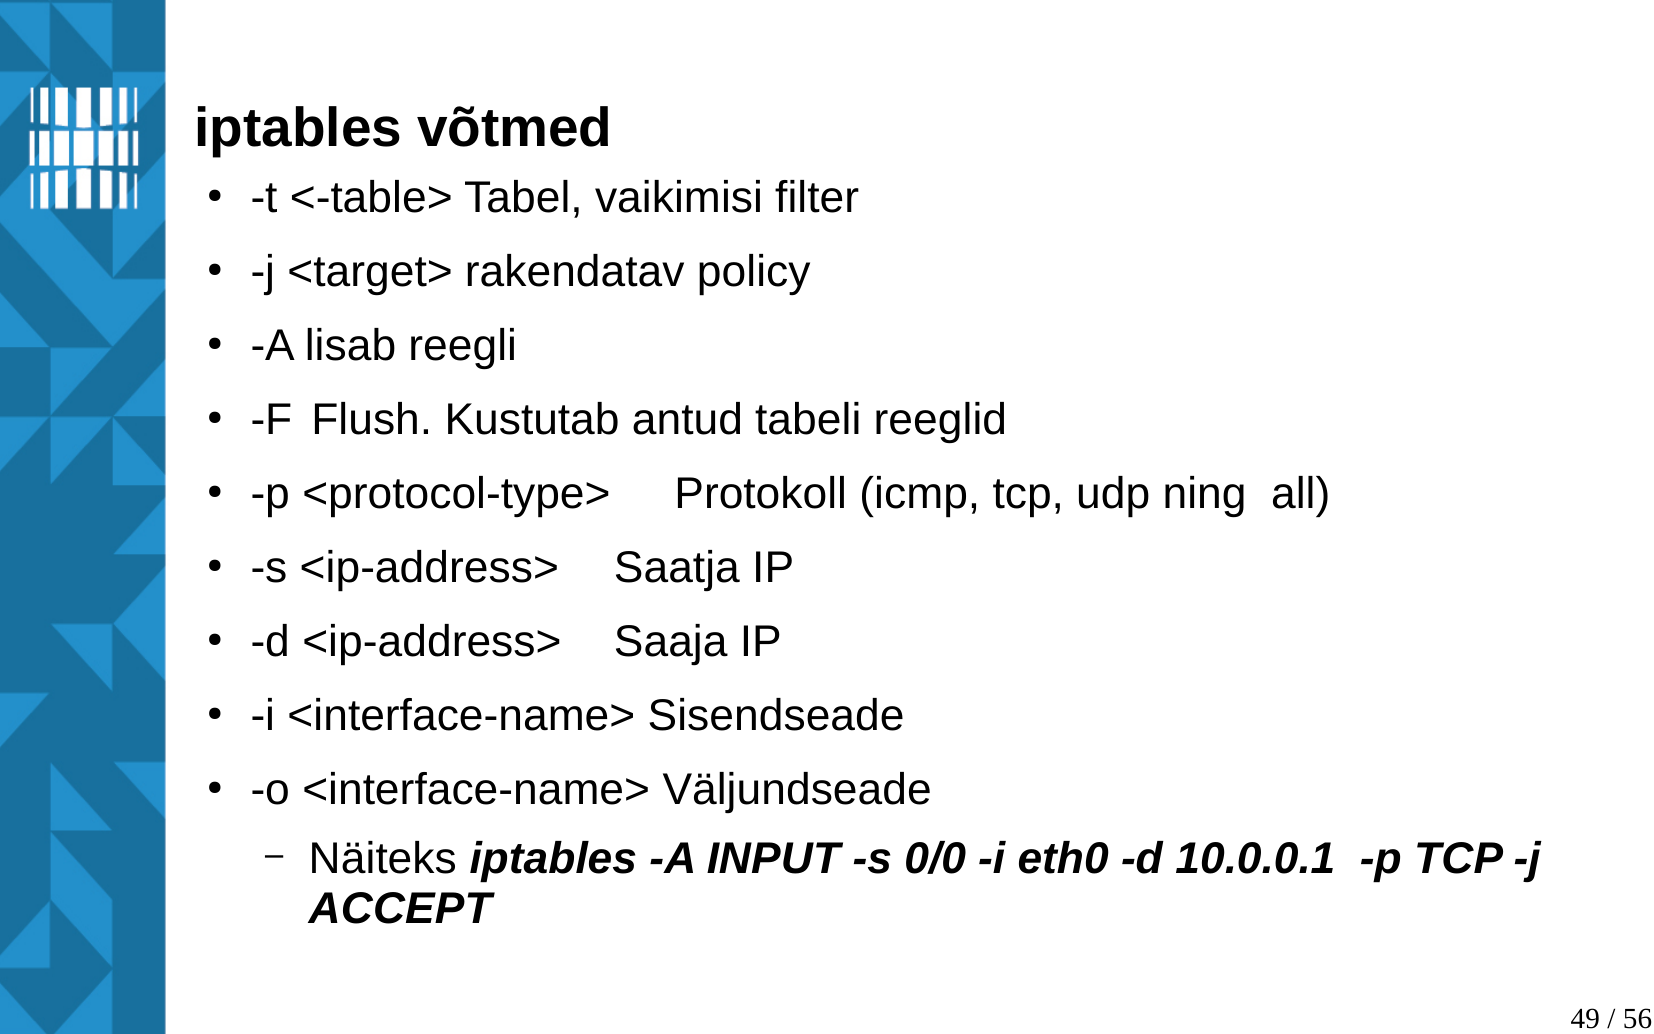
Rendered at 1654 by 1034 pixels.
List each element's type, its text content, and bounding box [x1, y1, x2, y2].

title iptables võtmed [194, 41, 1565, 171]
list -t <-table> Tabel, vaikimisi filter -j <target> rakendatav policy -A lisab reegli -F Flush. Kustutab antud tabeli reeglid -p <protocol-type> Protokoll (icmp, tcp, udp ning all) -s <ip-address> Saatja IP -d <ip-address> Saaja IP -i <interface-name> Sisendseade -o <interface-name> Väljundseade Näiteks iptables -A INPUT -s 0/0 -i eth0 -d 10.0.0.1 -p TCP -j ACCEPT [192, 171, 1595, 939]
